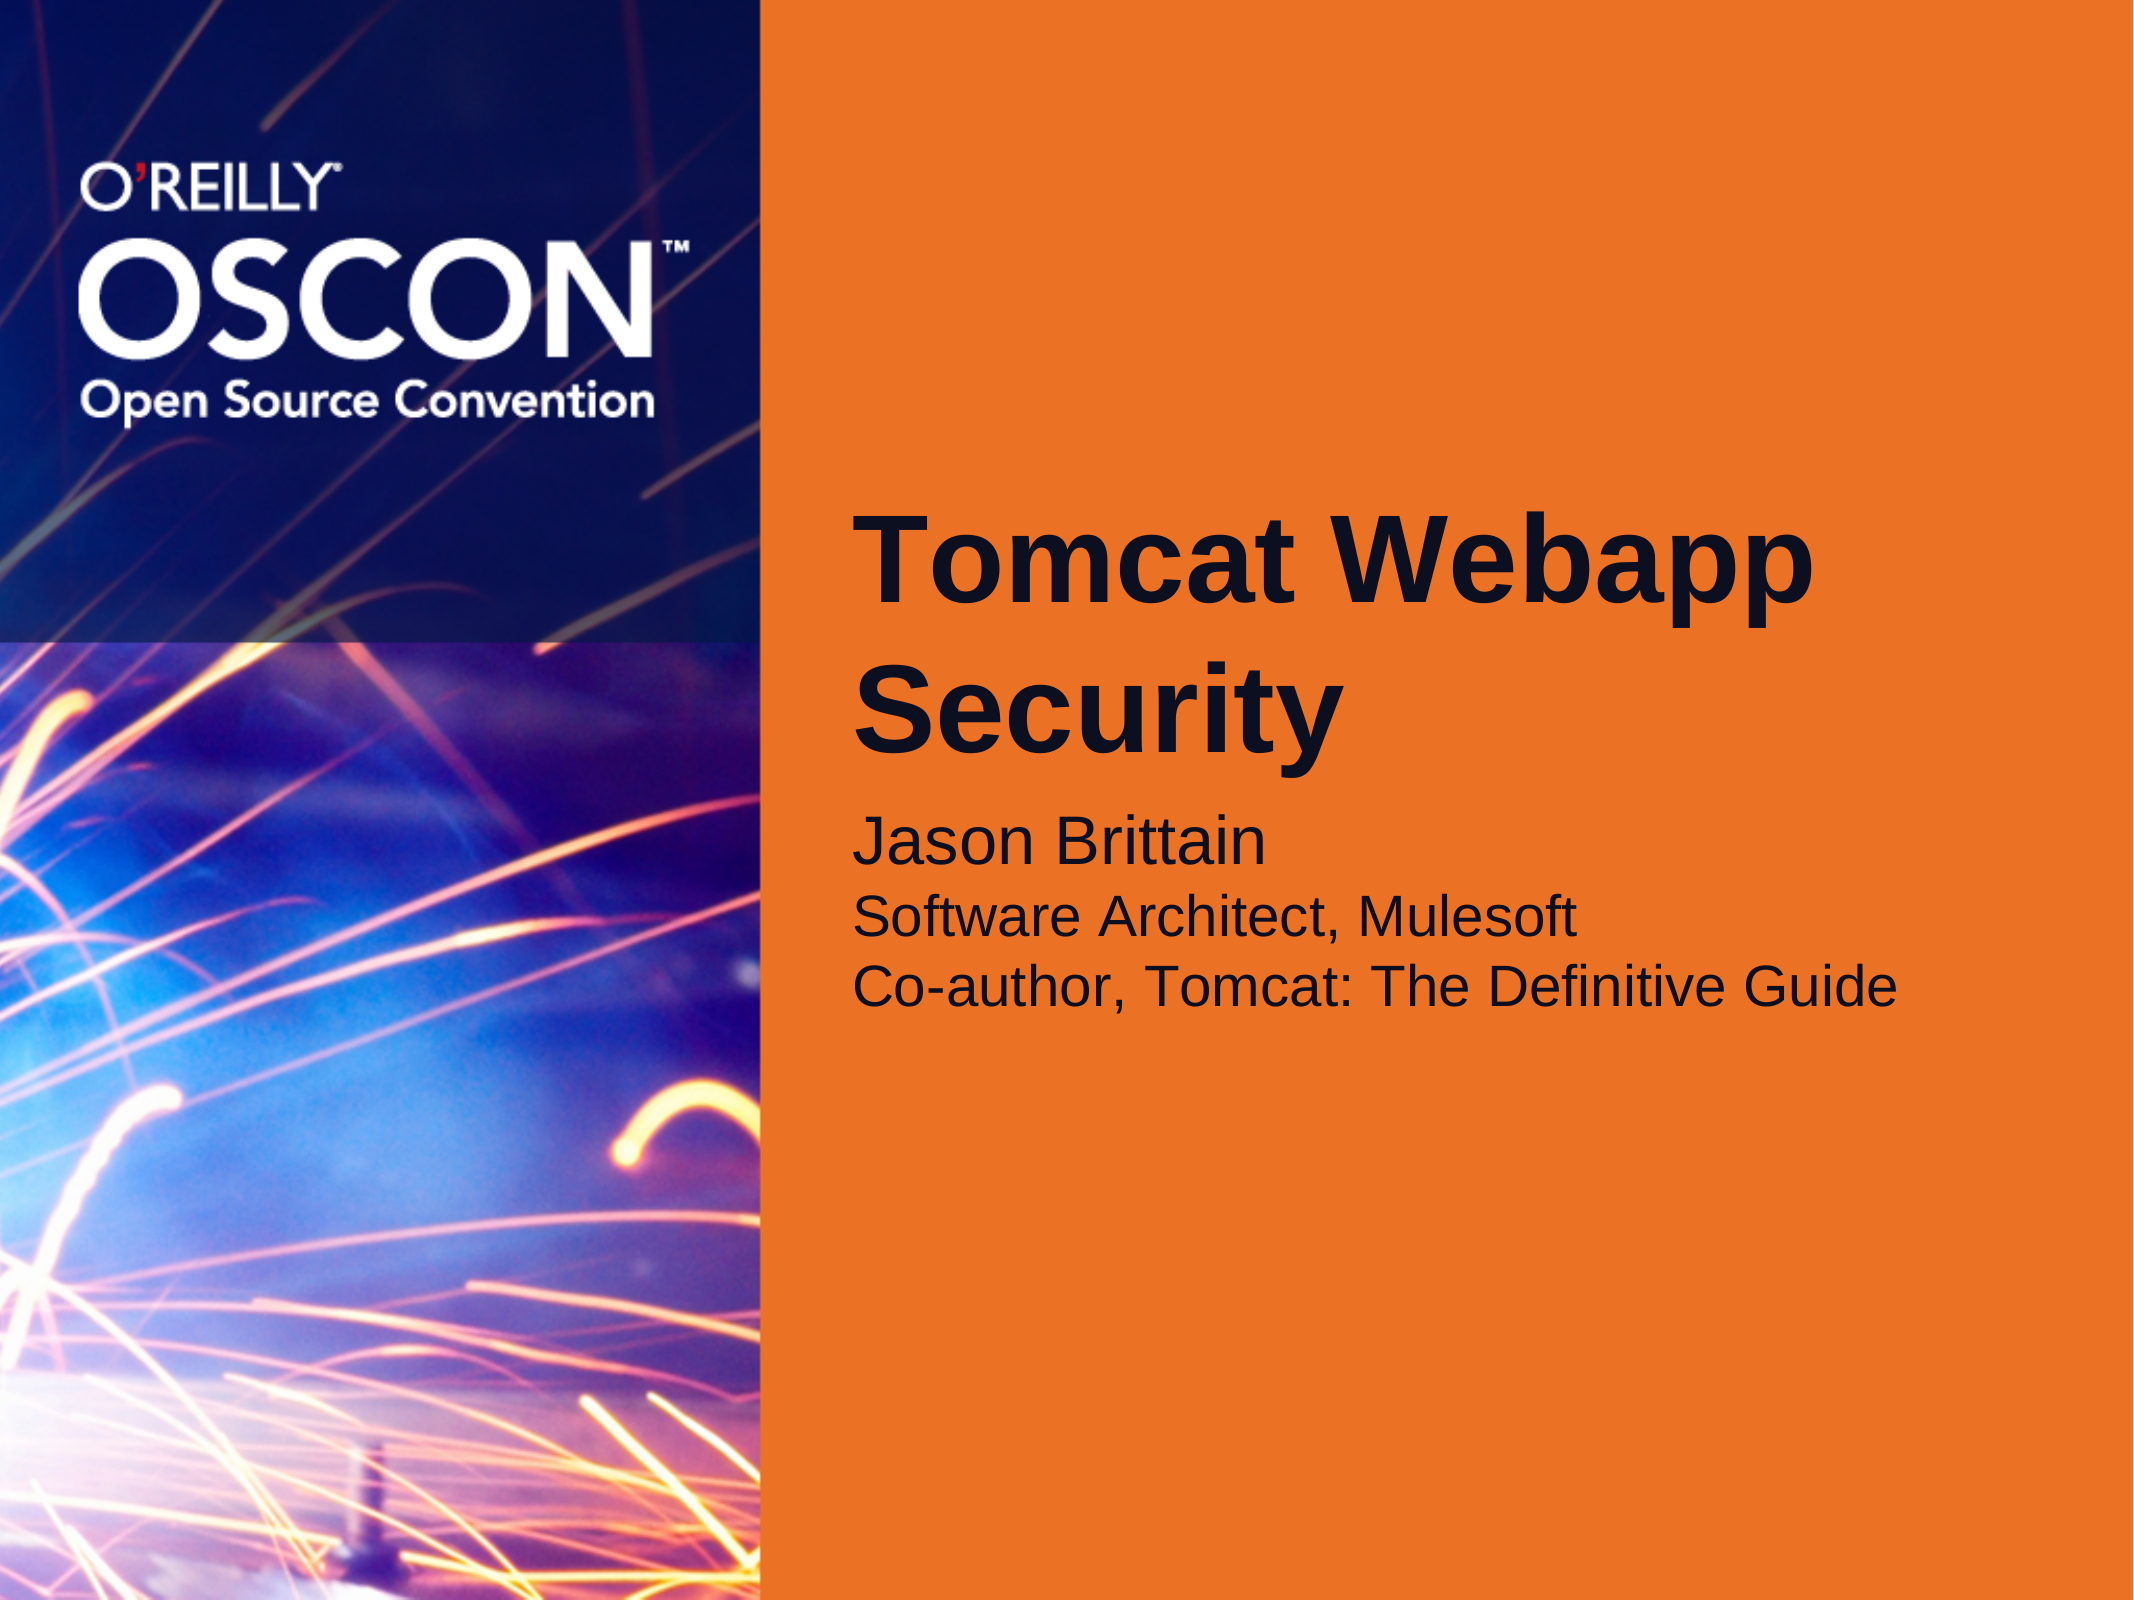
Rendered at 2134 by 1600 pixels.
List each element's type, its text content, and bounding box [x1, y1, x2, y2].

picture [0, 0, 2134, 1600]
title Tomcat Webapp Security [843, 0, 2059, 786]
list Jason Brittain Software Architect, Mulesoft Co-author, Tomcat: The Definitive Guide [843, 787, 2059, 1597]
